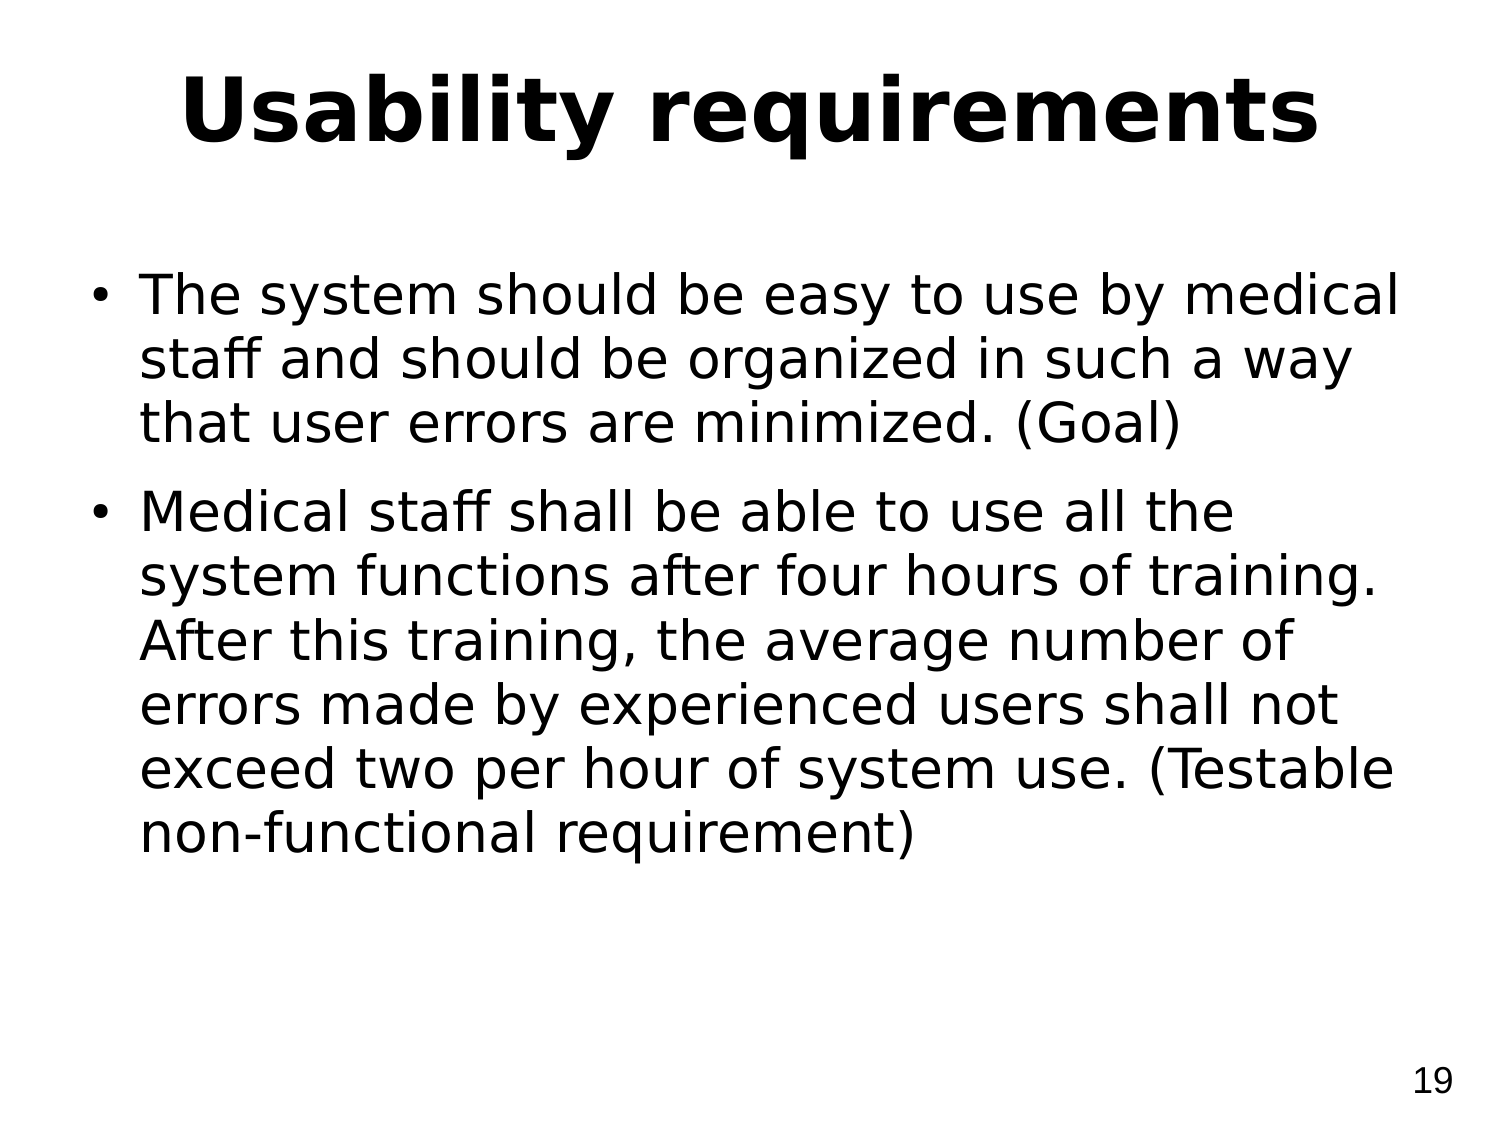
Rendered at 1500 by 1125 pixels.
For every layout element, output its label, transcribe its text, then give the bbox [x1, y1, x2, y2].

title Usability requirements [75, 44, 1425, 177]
list The system should be easy to use by medical staff and should be organized in such a way that user errors are minimized. (Goal) Medical staff shall be able to use all the system functions after four hours of training. After this training, the average number of errors made by experienced users shall not exceed two per hour of system use. (Testable non-functional requirement) [75, 263, 1425, 916]
